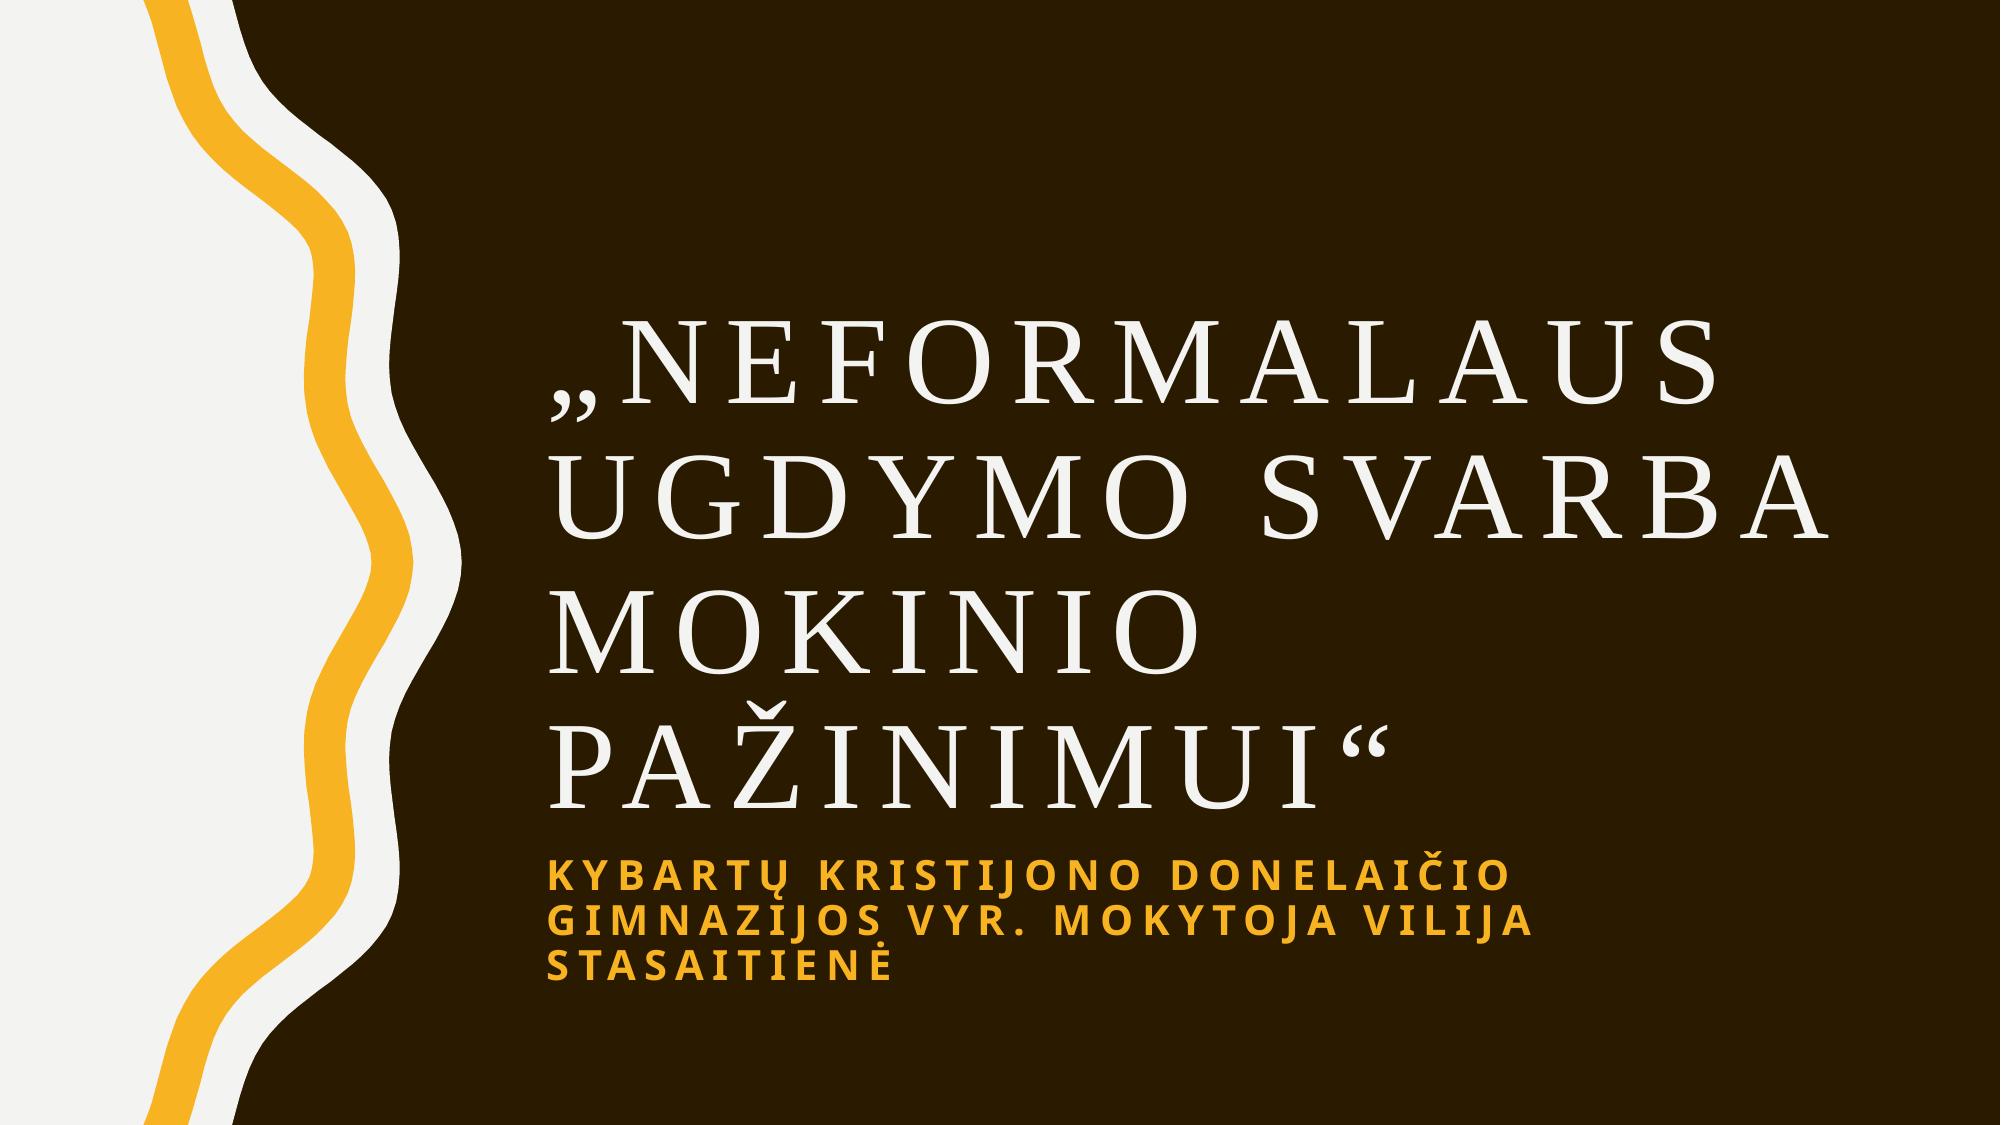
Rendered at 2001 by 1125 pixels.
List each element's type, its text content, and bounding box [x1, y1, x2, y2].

title „Neformalaus ugdymo svarba mokinio pažinimui“ [470, 0, 1876, 843]
list Kybartų Kristijono Donelaičio gimnazijos vyr. mokytoja Vilija Stasaitienė [531, 846, 1684, 1003]
